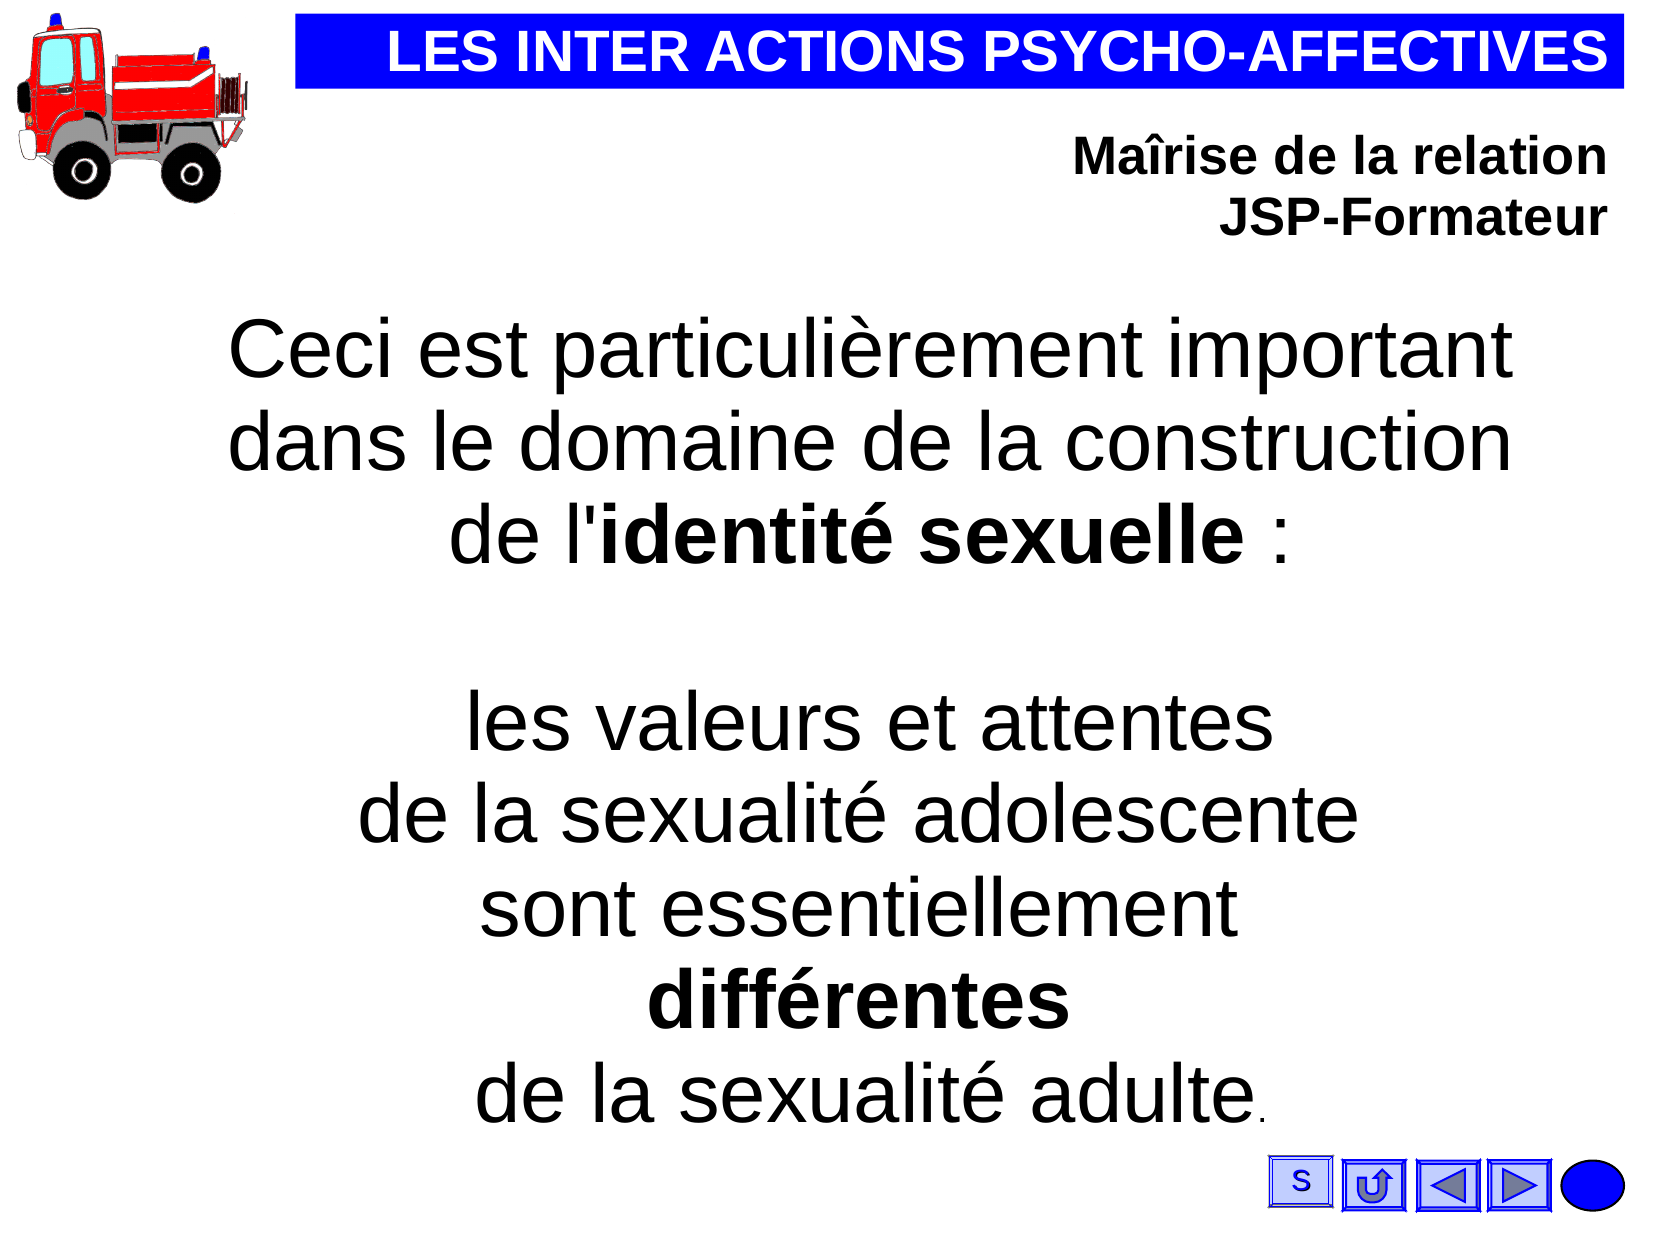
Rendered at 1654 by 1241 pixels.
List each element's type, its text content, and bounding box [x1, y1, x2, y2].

text_box Ceci est particulièrement important dans le domaine de la construction de l'identité sexuelle : les valeurs et attentes de la sexualité adolescente sont essentiellement différentes de la sexualité adulte. [177, 295, 1565, 1152]
text_box LES INTER ACTIONS PSYCHO-AFFECTIVES [295, 13, 1625, 89]
text_box Maîrise de la relation JSP-Formateur [1056, 118, 1624, 311]
text_box [1561, 1160, 1625, 1211]
picture [8, 8, 257, 216]
